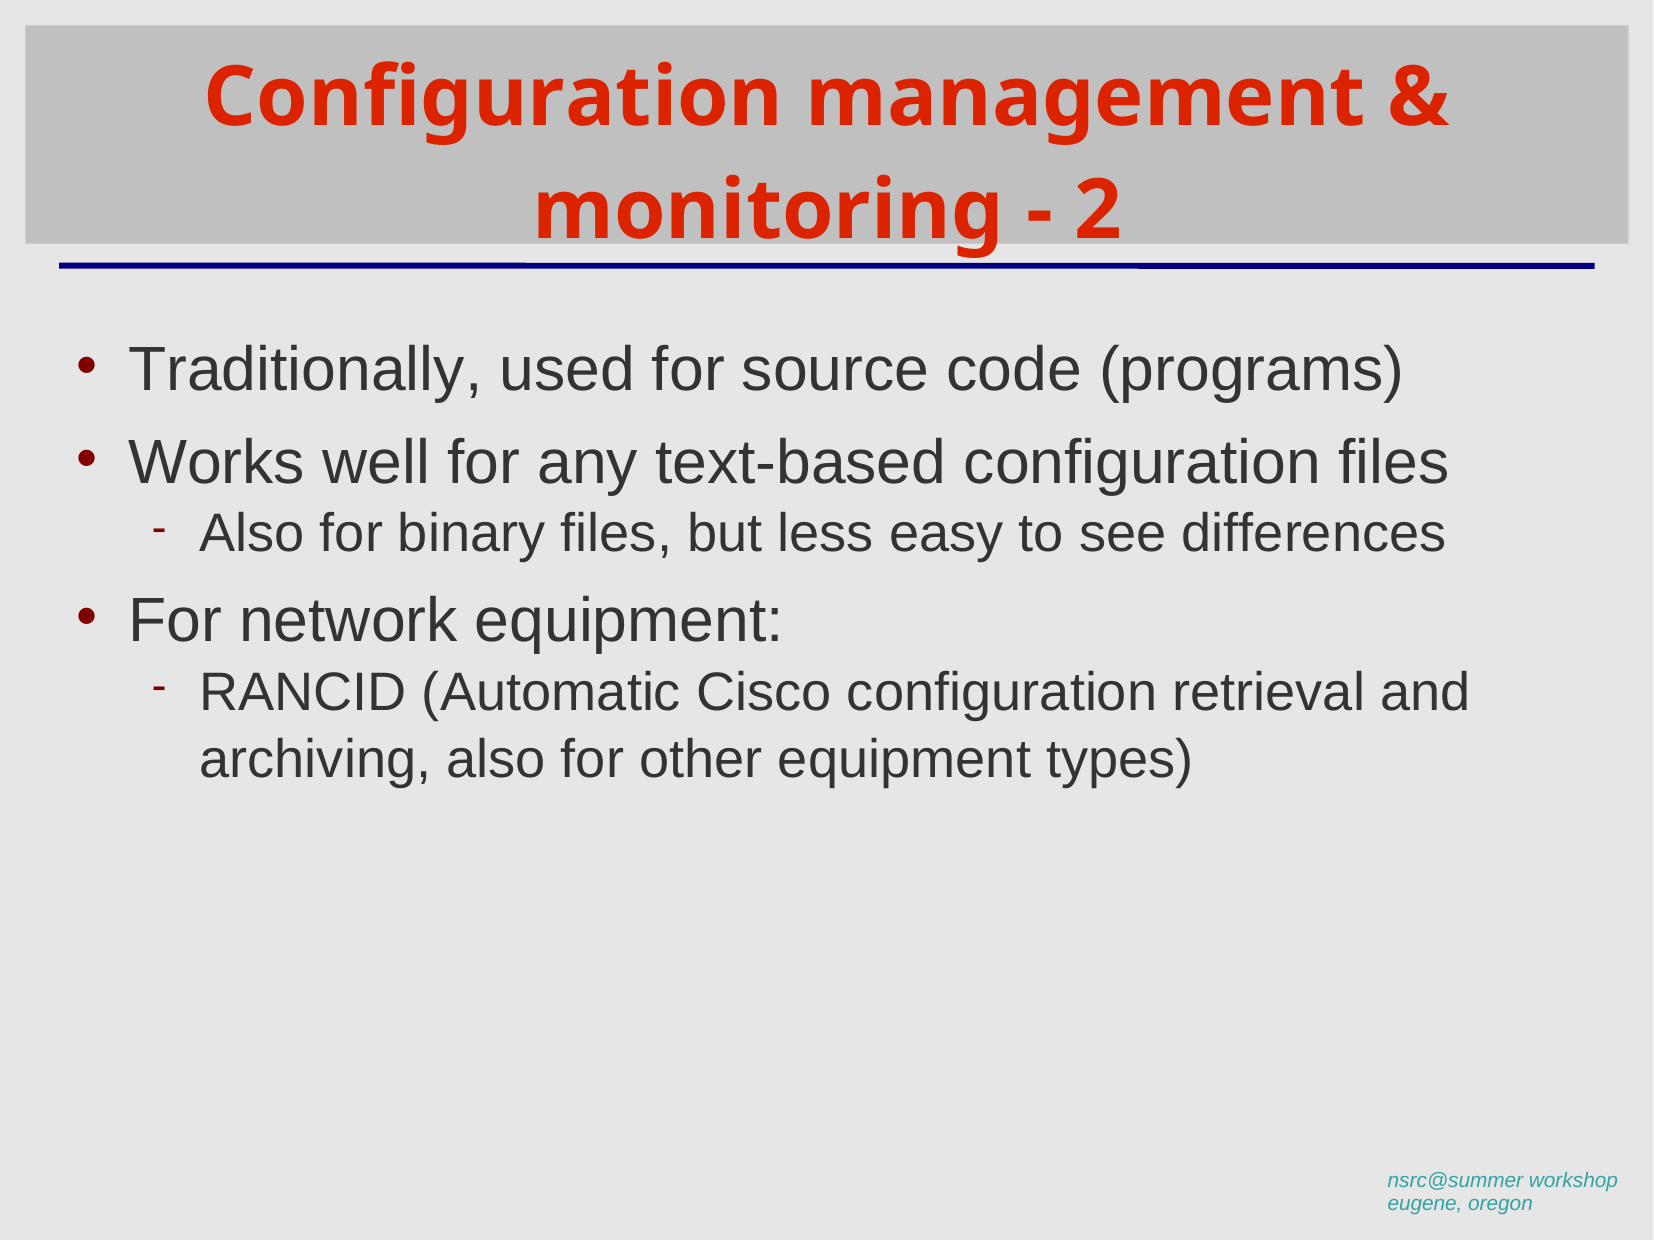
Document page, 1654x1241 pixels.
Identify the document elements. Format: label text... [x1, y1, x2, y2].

list Traditionally, used for source code (programs)‏ Works well for any text-based configuration files Also for binary files, but less easy to see differences For network equipment: RANCID (Automatic Cisco configuration retrieval and archiving, also for other equipment types)‏ [59, 324, 1595, 1135]
title Configuration management & monitoring - 2 [121, 46, 1534, 254]
